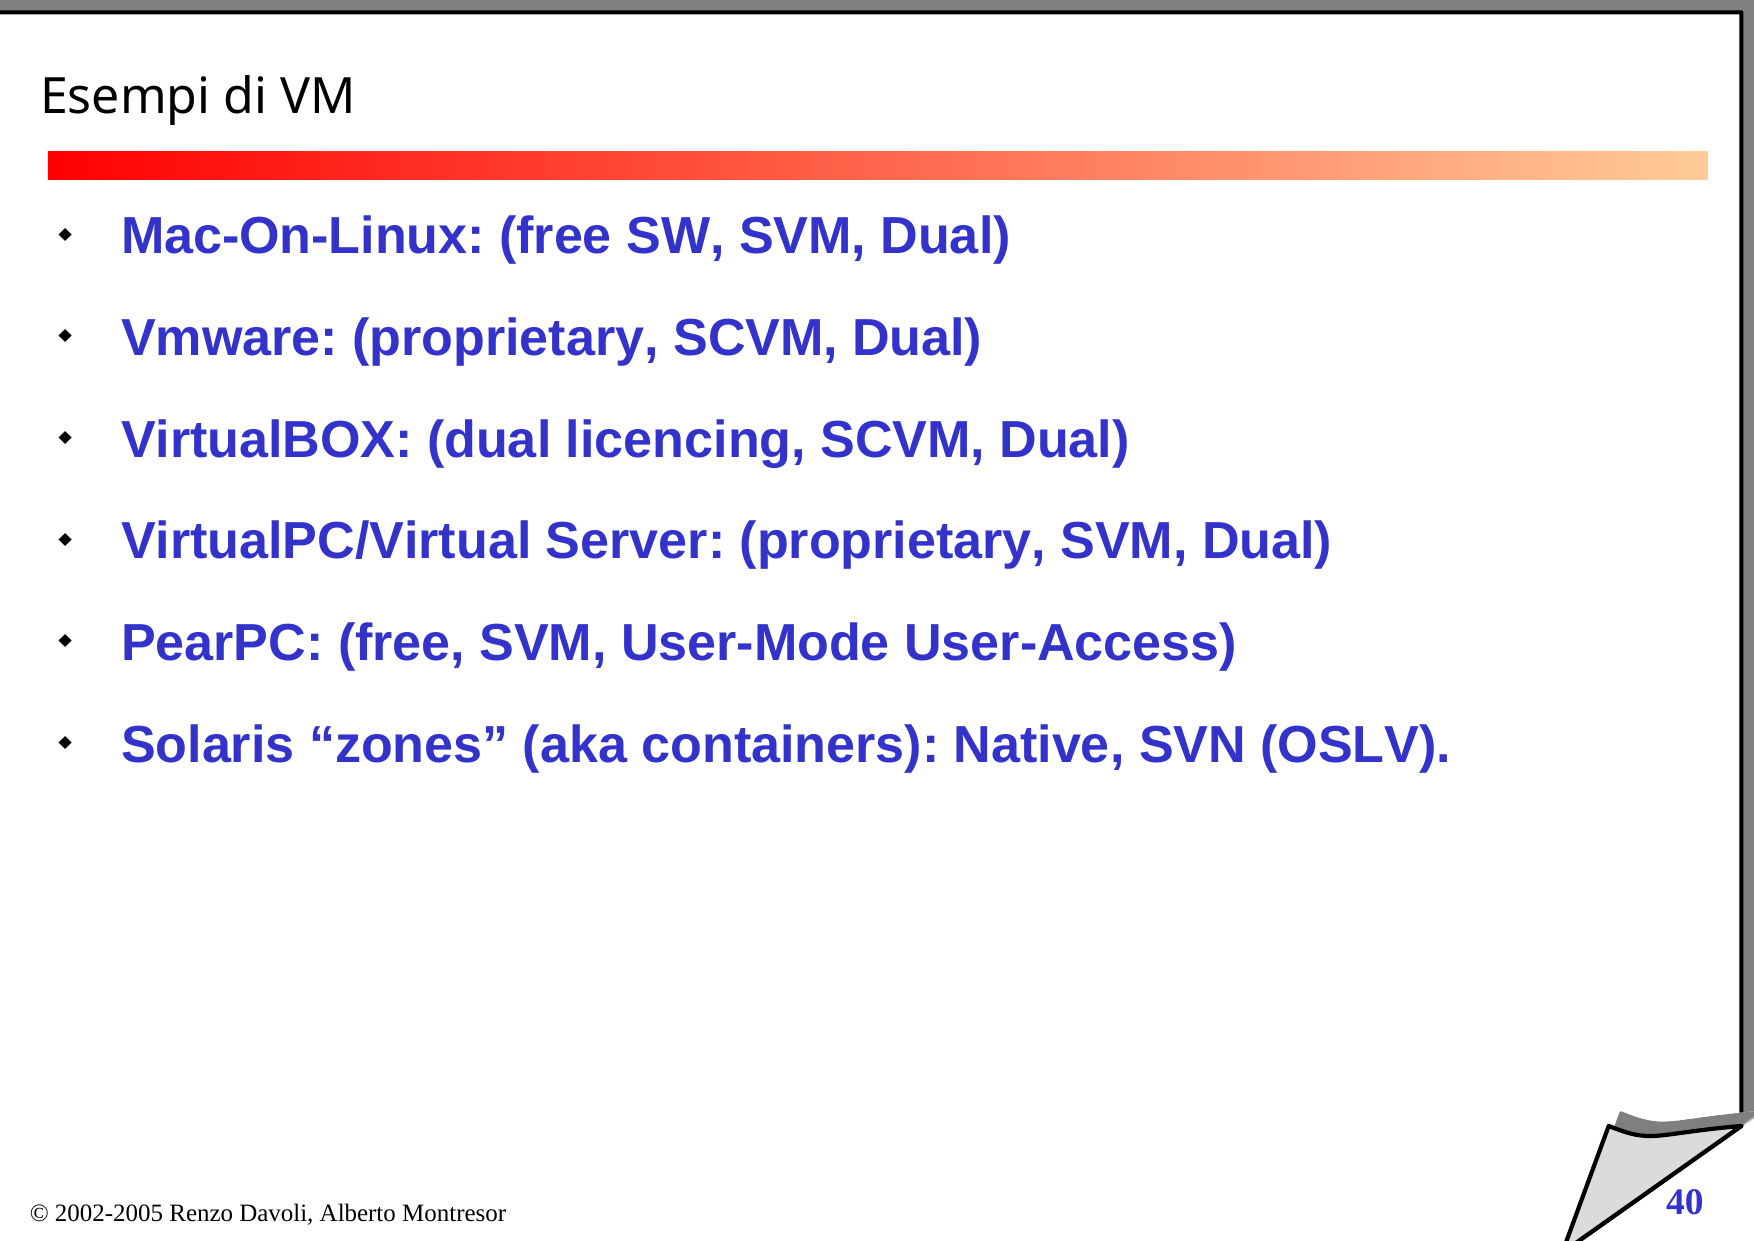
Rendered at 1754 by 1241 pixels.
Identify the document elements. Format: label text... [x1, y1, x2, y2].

list Mac-On-Linux: (free SW, SVM, Dual) Vmware: (proprietary, SCVM, Dual) VirtualBOX: (dual licencing, SCVM, Dual) VirtualPC/Virtual Server: (proprietary, SVM, Dual) PearPC: (free, SVM, User-Mode User-Access) Solaris “zones” (aka containers): Native, SVN (OSLV). [58, 206, 1696, 938]
title Esempi di VM [40, 49, 1714, 144]
